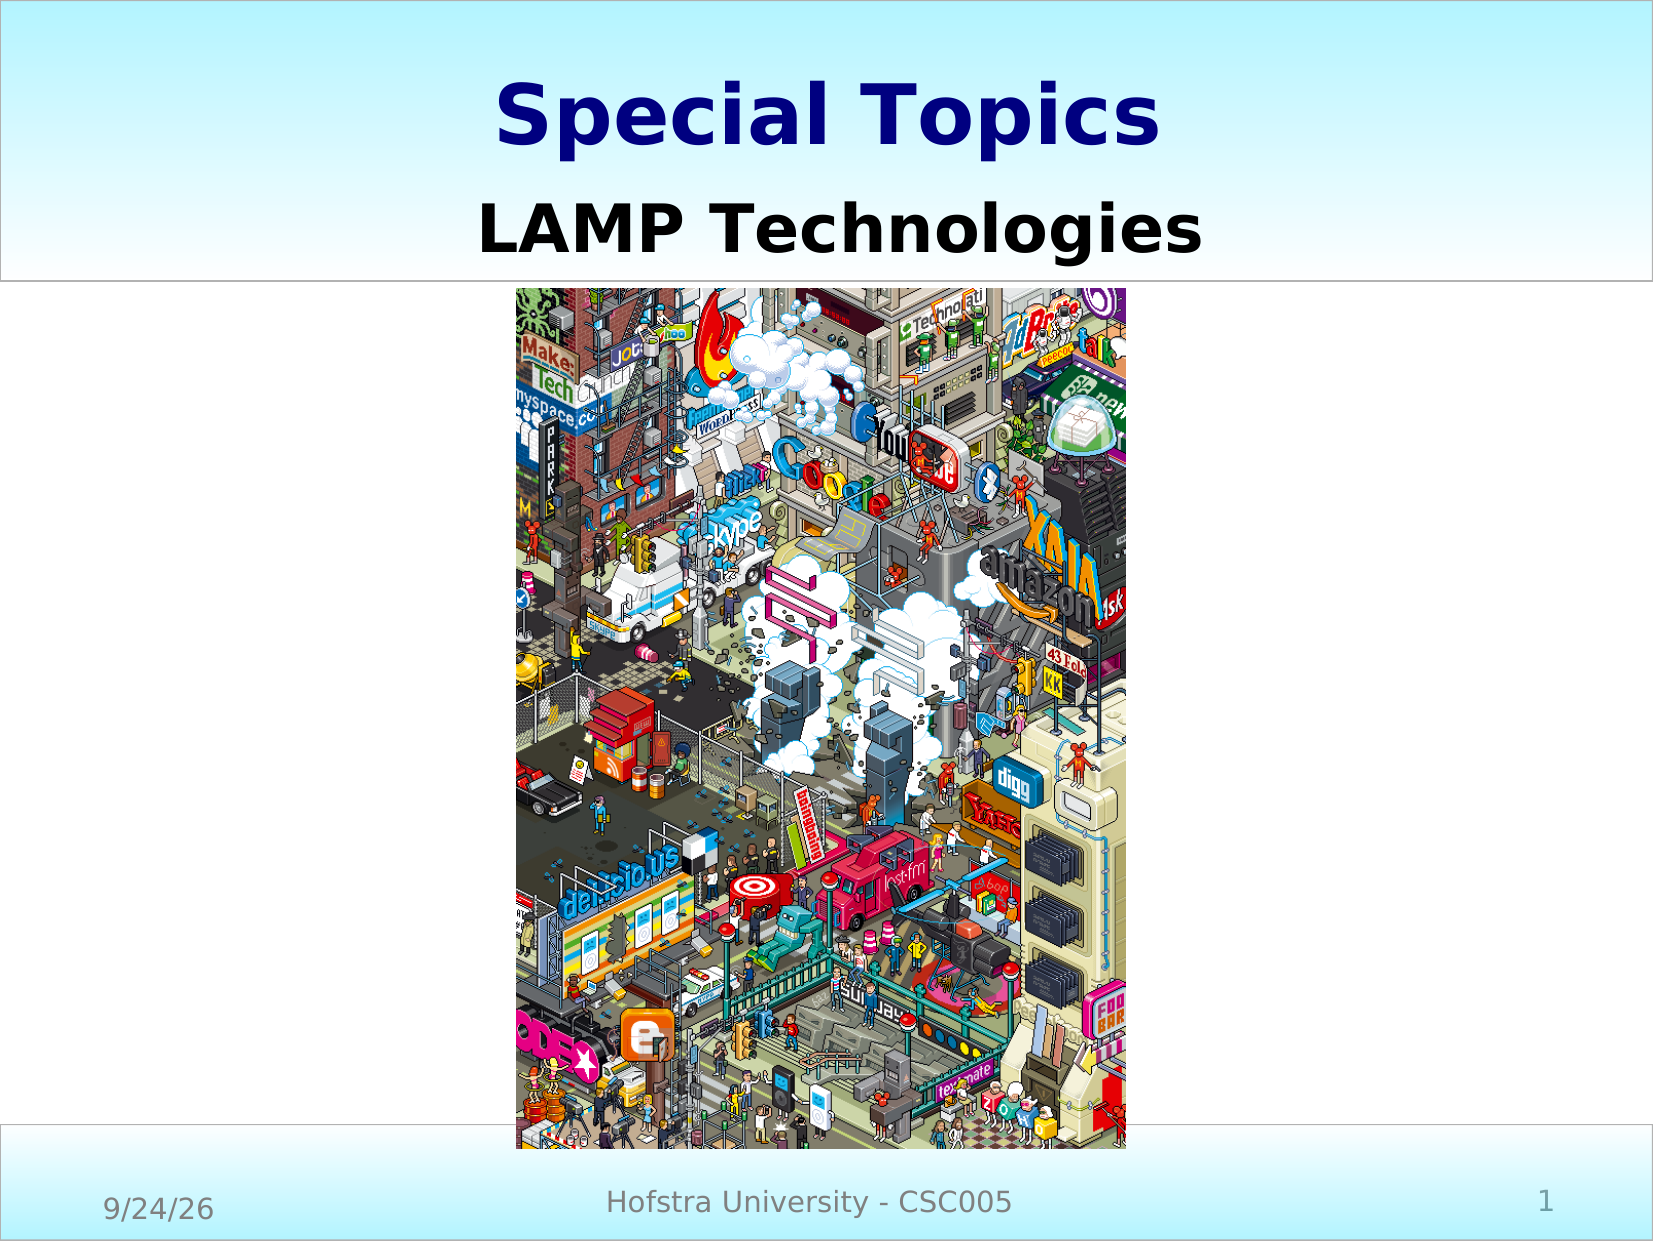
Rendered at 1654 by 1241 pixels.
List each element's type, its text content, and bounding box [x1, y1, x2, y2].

picture [516, 288, 1126, 1149]
subtitle LAMP Technologies [0, 150, 1630, 308]
title Special Topics [2, 47, 1653, 185]
